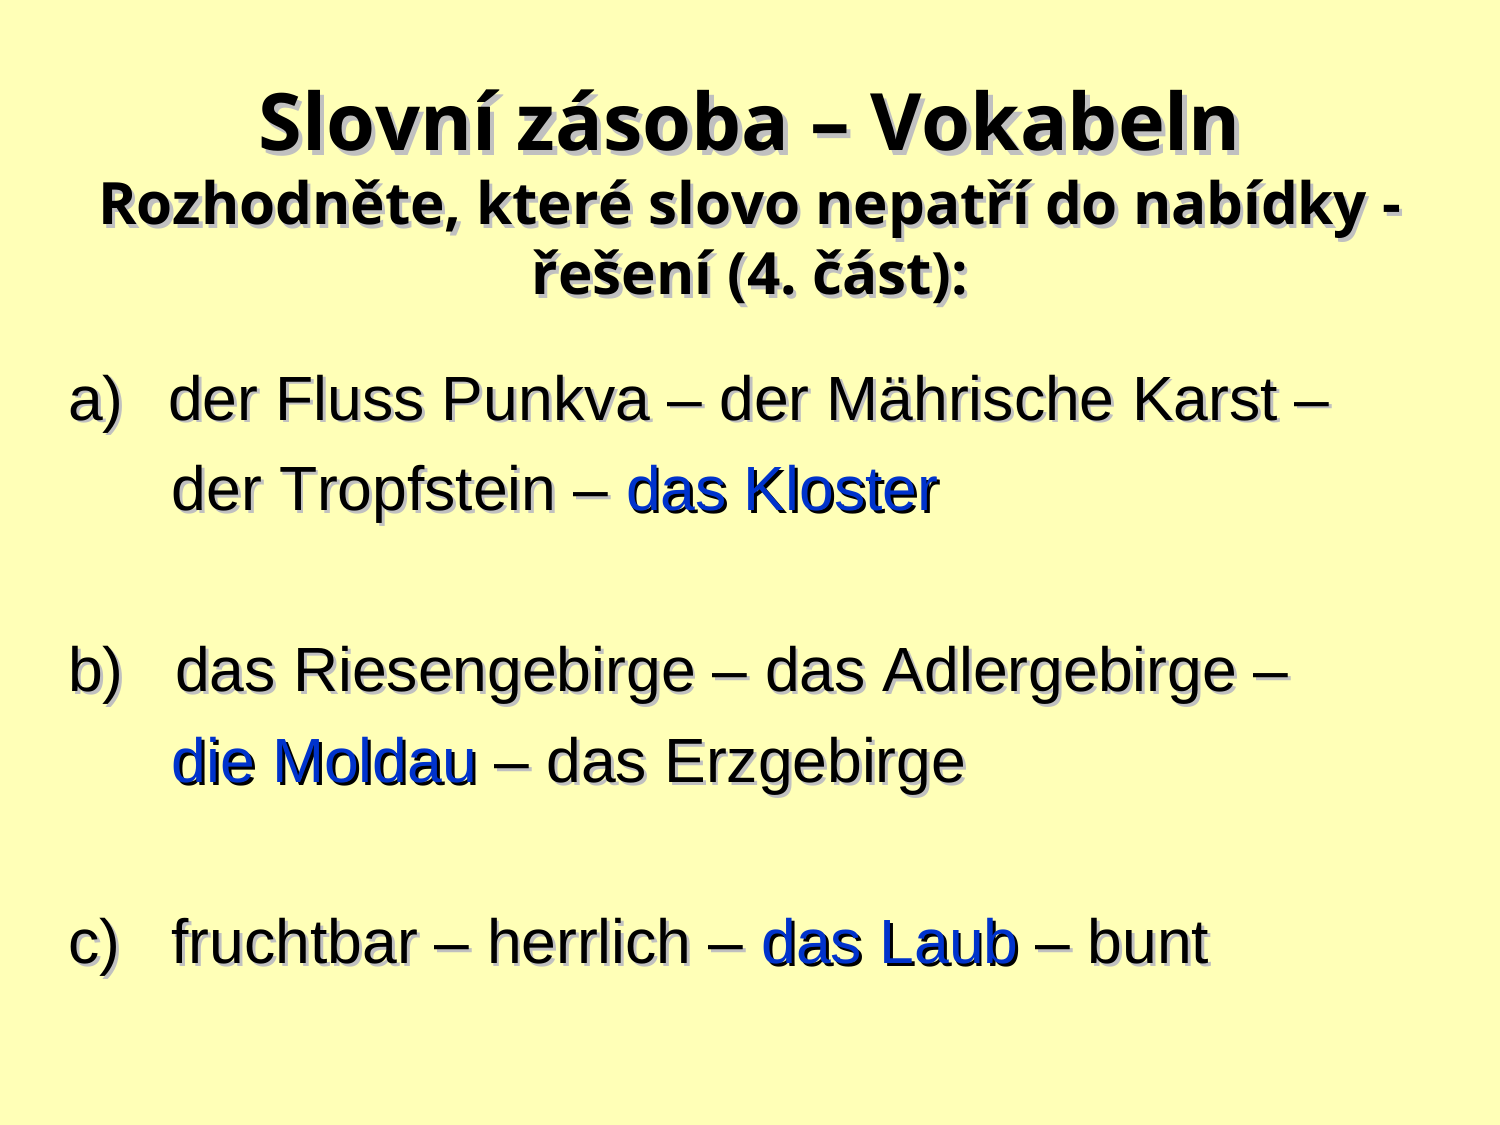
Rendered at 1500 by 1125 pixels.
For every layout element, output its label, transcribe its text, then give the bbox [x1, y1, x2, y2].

list der Fluss Punkva – der Mährische Karst – der Tropfstein – das Kloster b) das Riesengebirge – das Adlergebirge – die Moldau – das Erzgebirge c) fruchtbar – herrlich – das Laub – bunt [53, 349, 1451, 1074]
title Slovní zásoba – Vokabeln Rozhodněte, které slovo nepatří do nabídky - řešení (4. část): [0, 40, 1500, 339]
